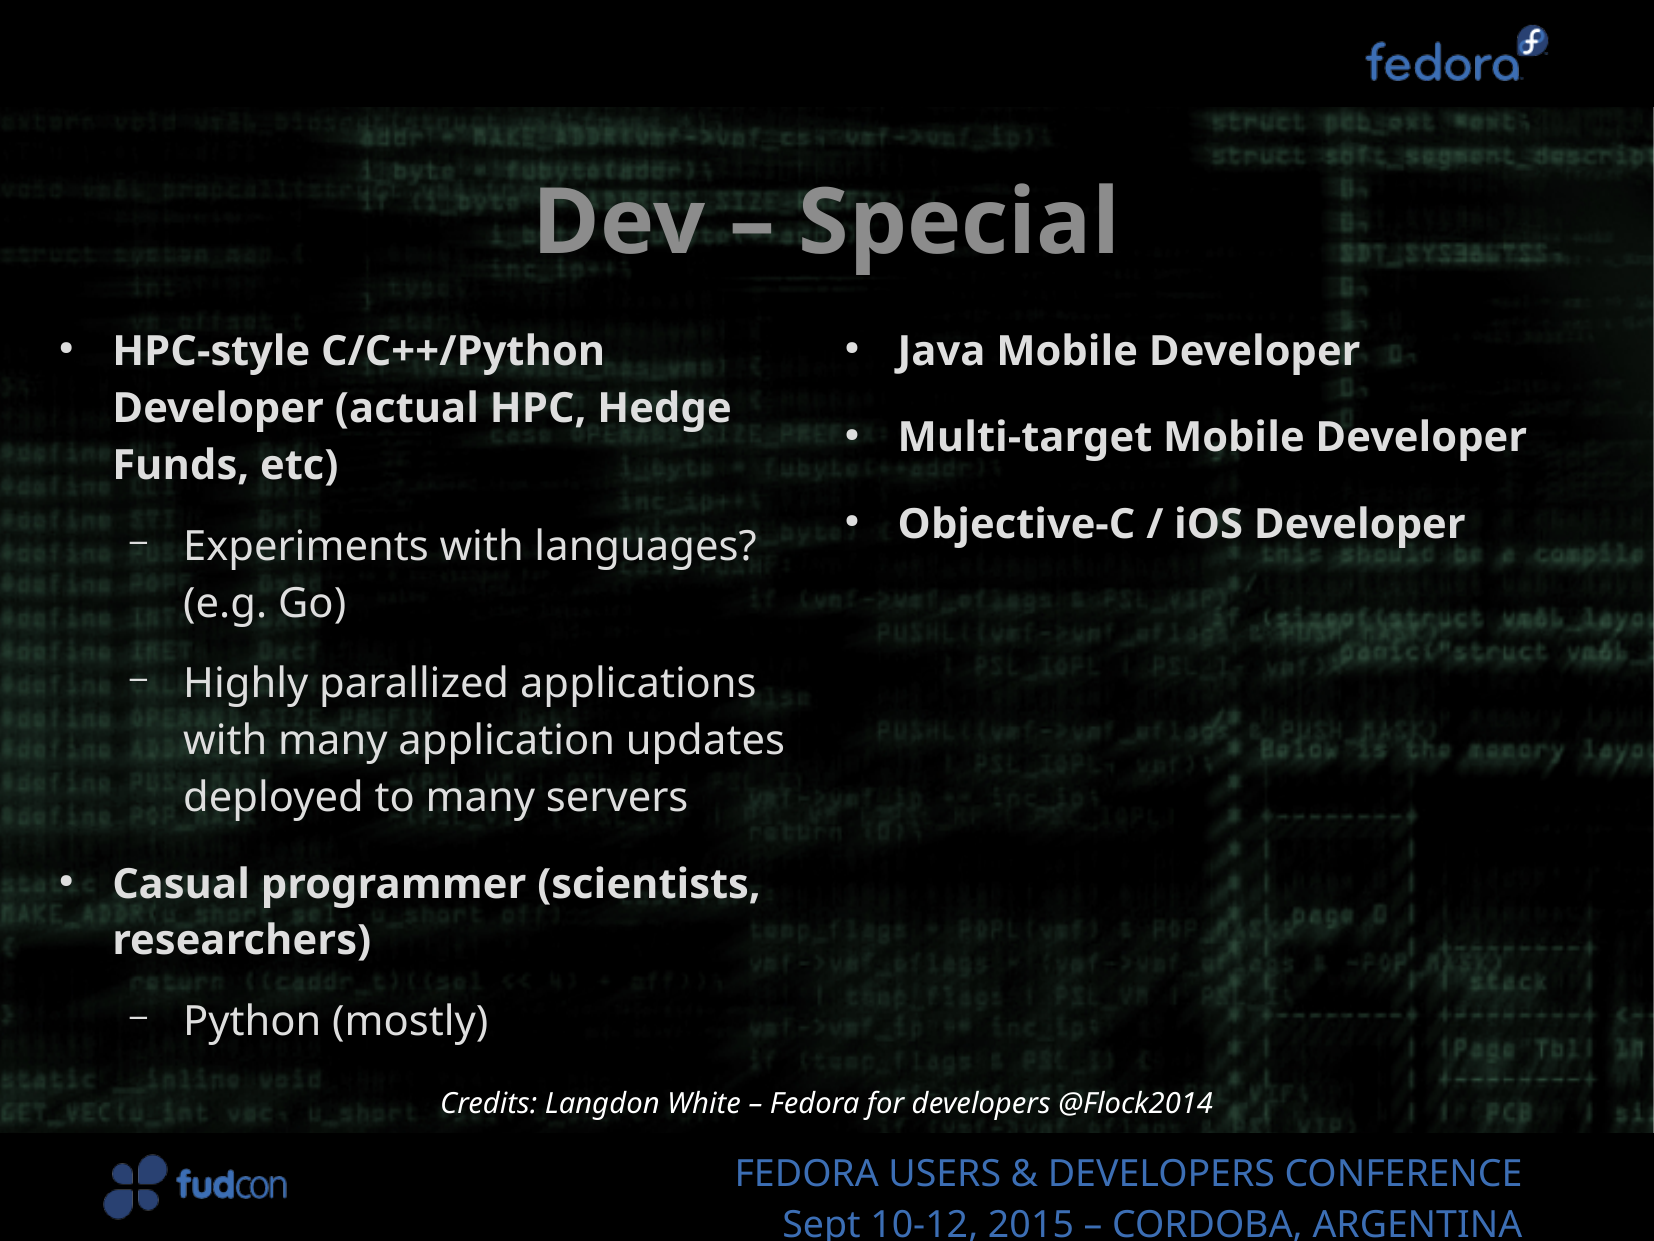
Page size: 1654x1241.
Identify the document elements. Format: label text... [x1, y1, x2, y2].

picture [0, 0, 1654, 1241]
list Java Mobile Developer Multi-target Mobile Developer Objective-C / iOS Developer [826, 320, 1595, 1089]
text_box Credits: Langdon White – Fedora for developers @Flock2014 [407, 1075, 1247, 1130]
title Dev – Special [82, 114, 1571, 322]
list HPC-style C/C++/Python Developer (actual HPC, Hedge Funds, etc) Experiments with languages? (e.g. Go) Highly parallized applications with many application updates deployed to many servers Casual programmer (scientists, researchers) Python (mostly) [41, 320, 810, 1089]
